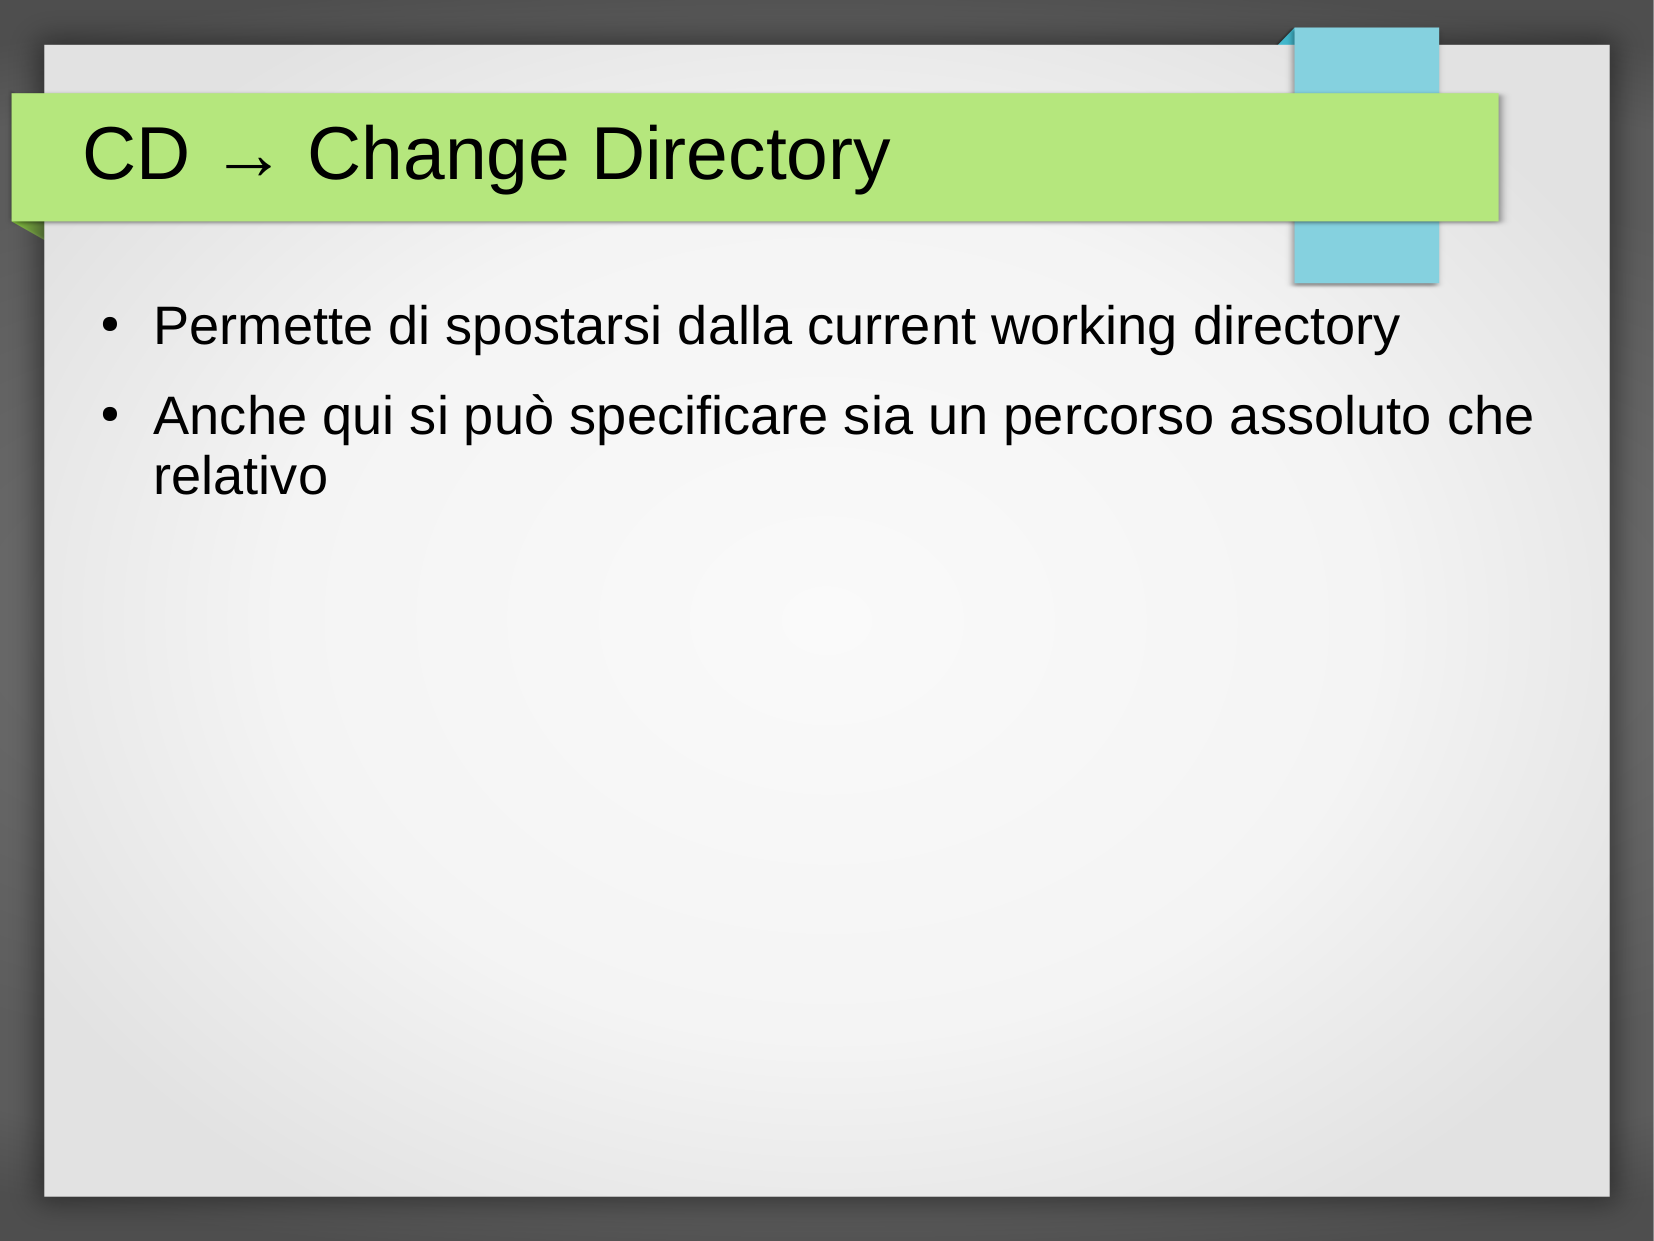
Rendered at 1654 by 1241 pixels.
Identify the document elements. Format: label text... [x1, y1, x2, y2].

picture [0, 0, 1654, 1241]
list Permette di spostarsi dalla current working directory Anche qui si può specificare sia un percorso assoluto che relativo [82, 295, 1571, 1015]
title CD → Change Directory [82, 94, 1264, 213]
